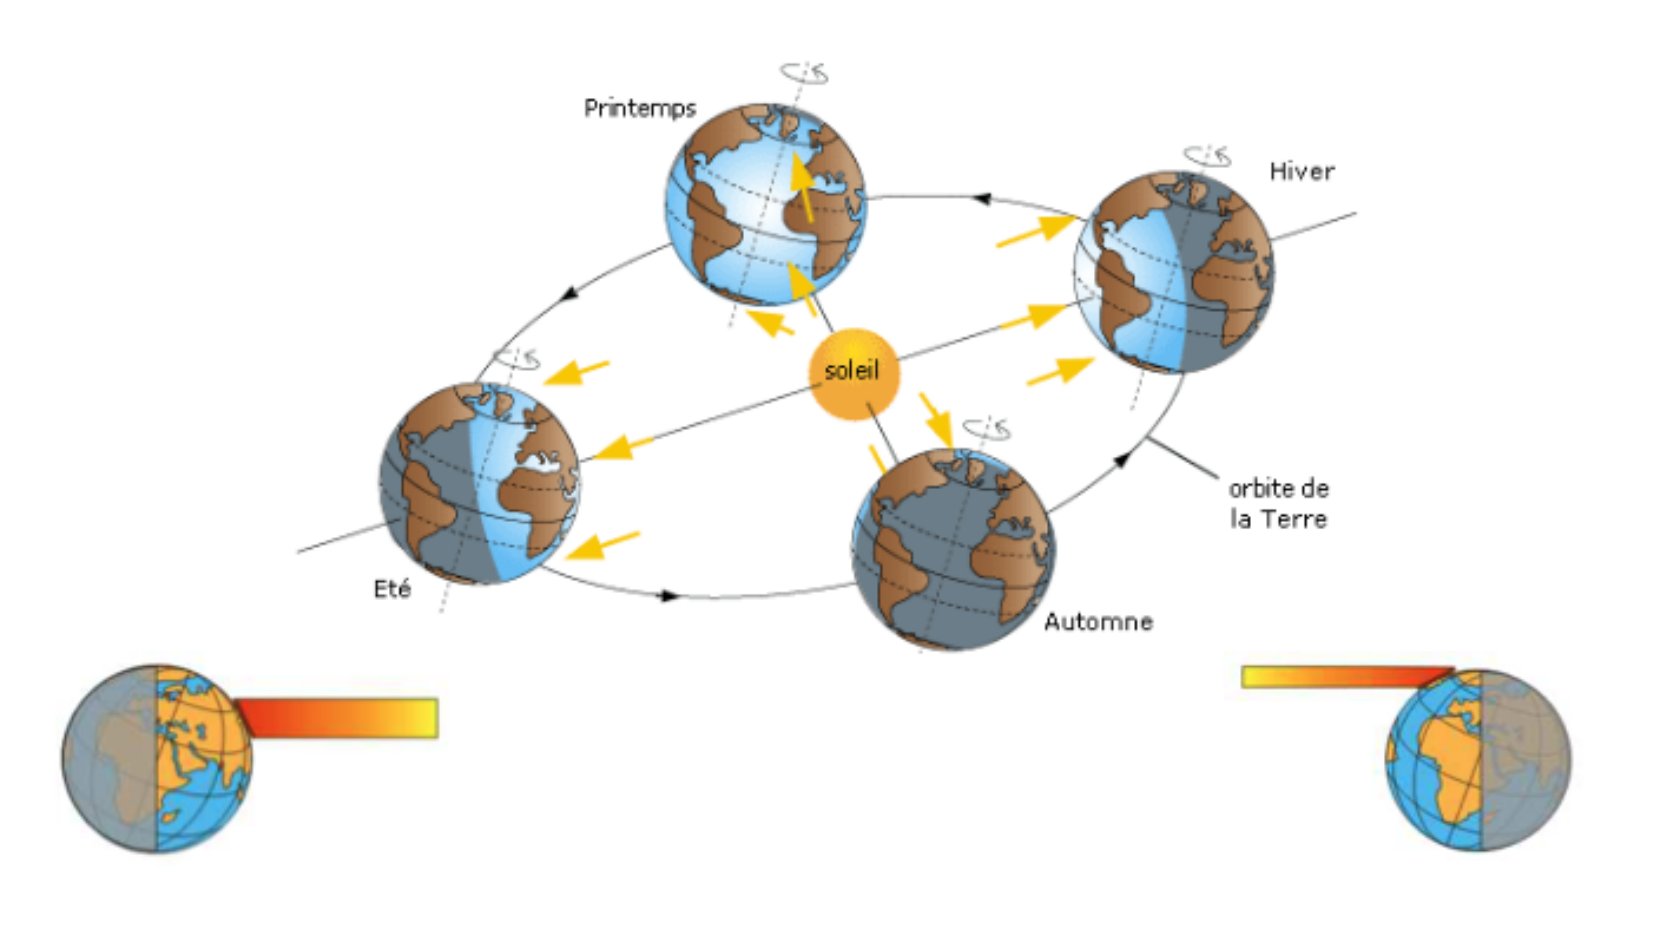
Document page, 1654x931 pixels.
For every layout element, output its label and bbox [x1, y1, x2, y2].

picture [39, 57, 1607, 869]
